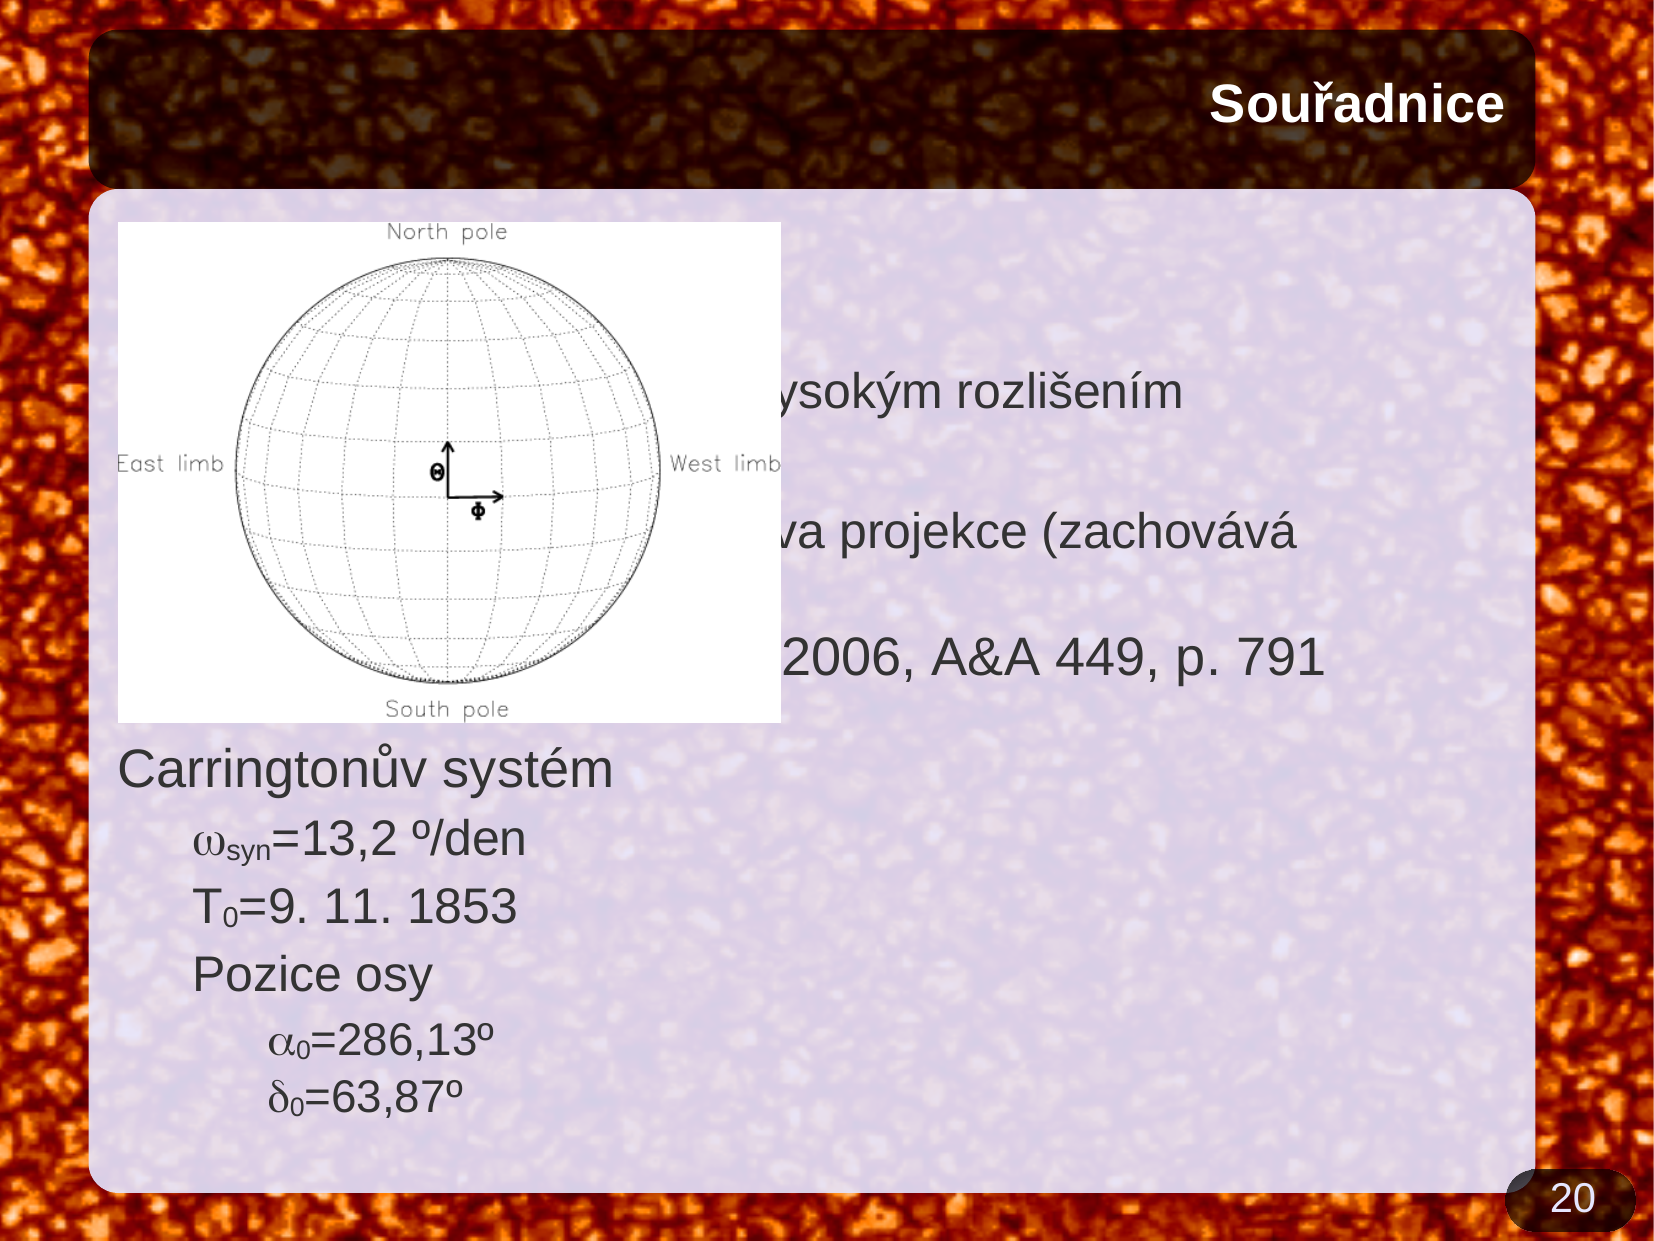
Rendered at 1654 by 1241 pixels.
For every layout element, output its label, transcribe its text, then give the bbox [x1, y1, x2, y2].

picture [0, 0, 1654, 1241]
list Carringtonův systém wsyn=13,2 º/den T0=9. 11. 1853 Pozice osy a0=286,13º d0=63,87º [117, 738, 781, 1200]
list Heliocentrický systém Lokální kartézský Hlavně pro pozorování s vysokým rozlišením Různé projektivní systémy V helioseismologii Postelova projekce (zachovává kružnice) Přehled: Thompson, W. T.: 2006, A&A 449, p. 791 [814, 218, 1477, 1164]
title Souřadnice [118, 59, 1506, 148]
